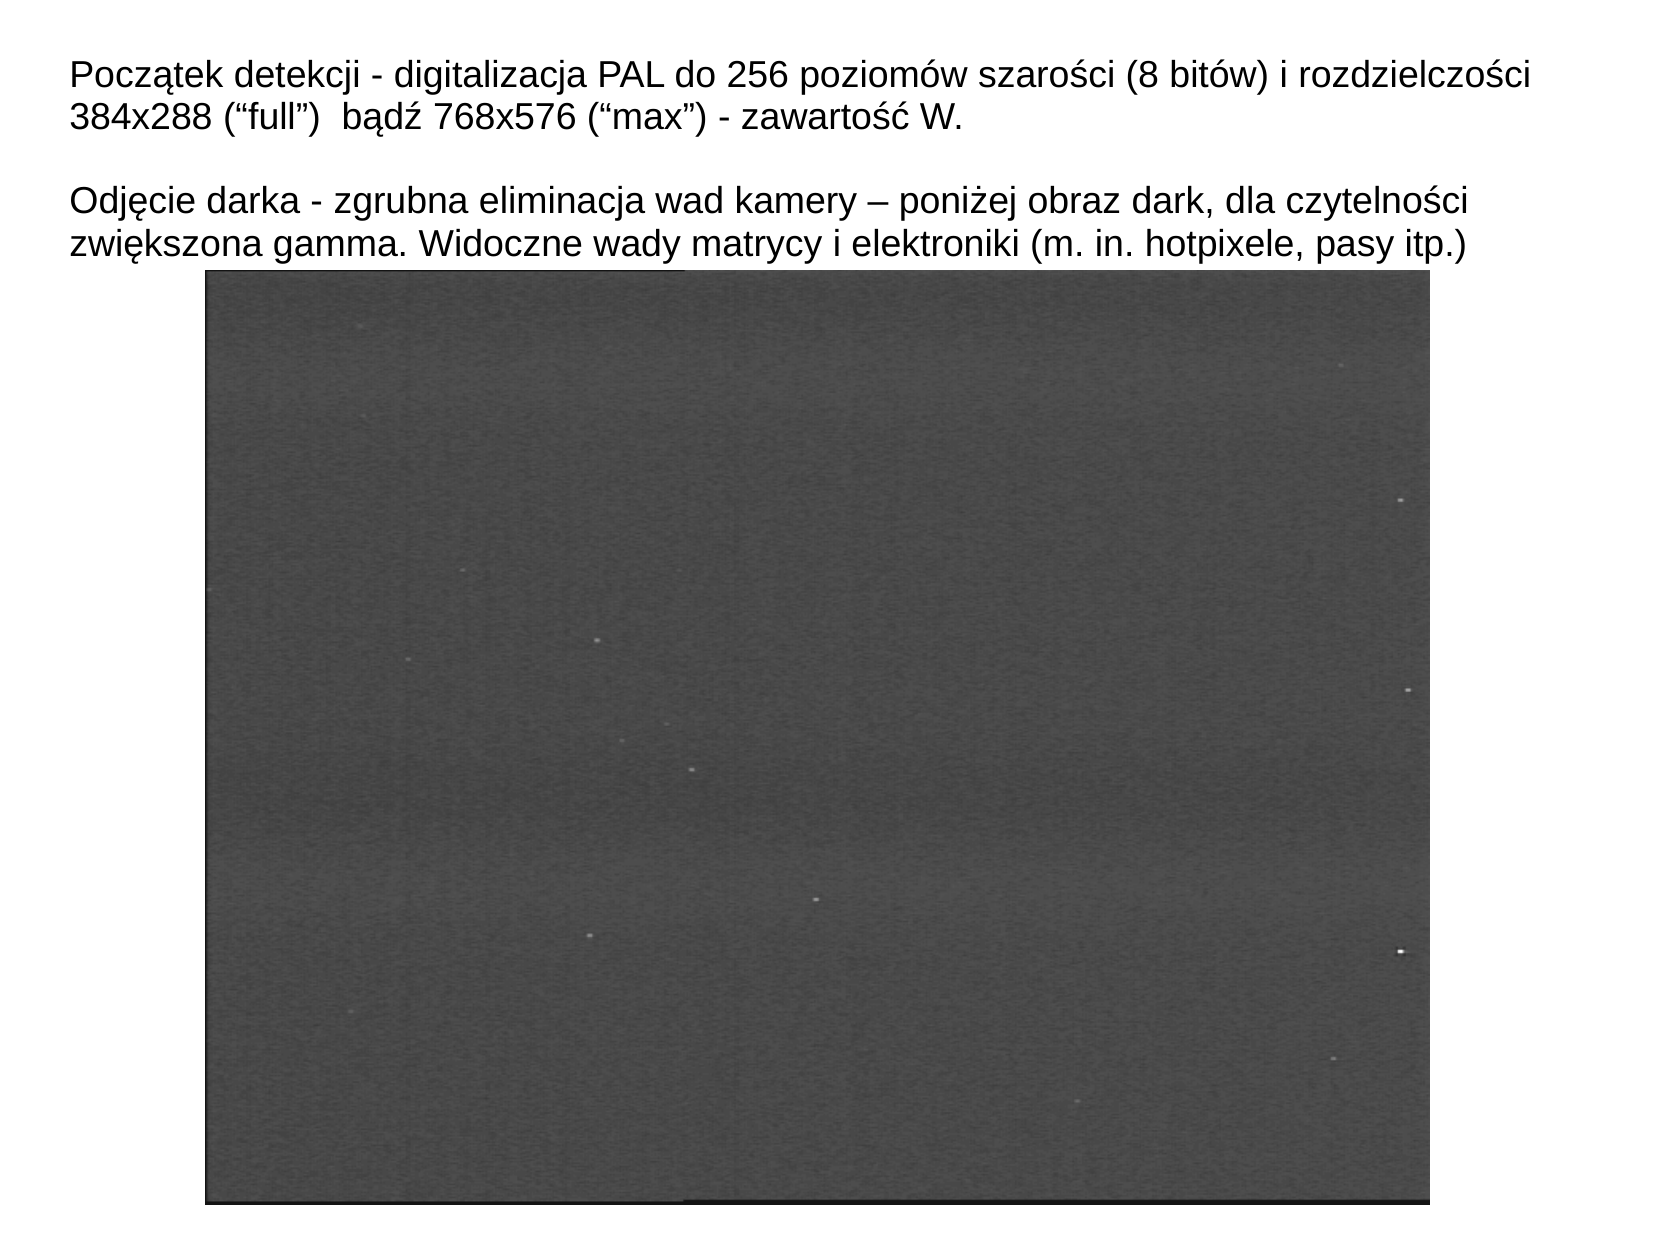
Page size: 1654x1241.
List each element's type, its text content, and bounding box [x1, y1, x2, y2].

picture [205, 270, 1430, 1205]
text_box Początek detekcji - digitalizacja PAL do 256 poziomów szarości (8 bitów) i rozdzielczości 384x288 (“full”) bądź 768x576 (“max”) - zawartość W. Odjęcie darka - zgrubna eliminacja wad kamery – poniżej obraz dark, dla czytelności zwiększona gamma. Widoczne wady matrycy i elektroniki (m. in. hotpixele, pasy itp.) [54, 46, 1601, 272]
